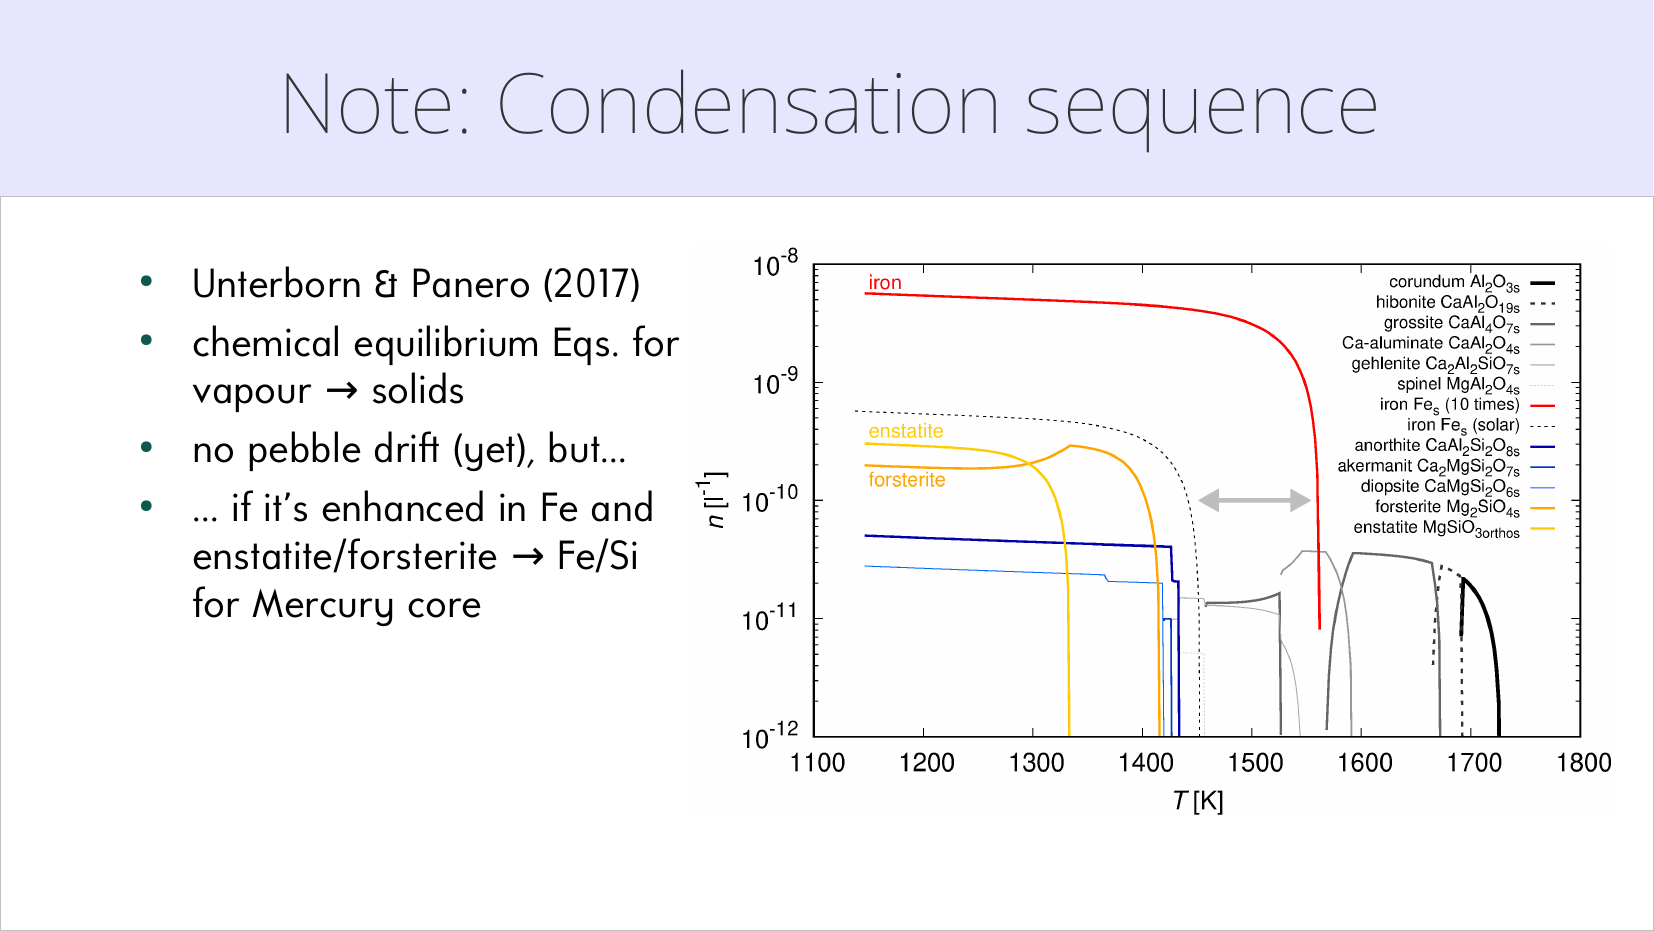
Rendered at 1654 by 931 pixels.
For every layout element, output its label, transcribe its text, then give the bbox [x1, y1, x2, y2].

picture [691, 245, 1611, 816]
list Unterborn & Panero (2017) chemical equilibrium Eqs. for vapour → solids no pebble drift (yet), but... ... if it’s enhanced in Fe and enstatite/forsterite → Fe/Si for Mercury core [121, 258, 691, 798]
title Note: Condensation sequence [124, 23, 1537, 179]
